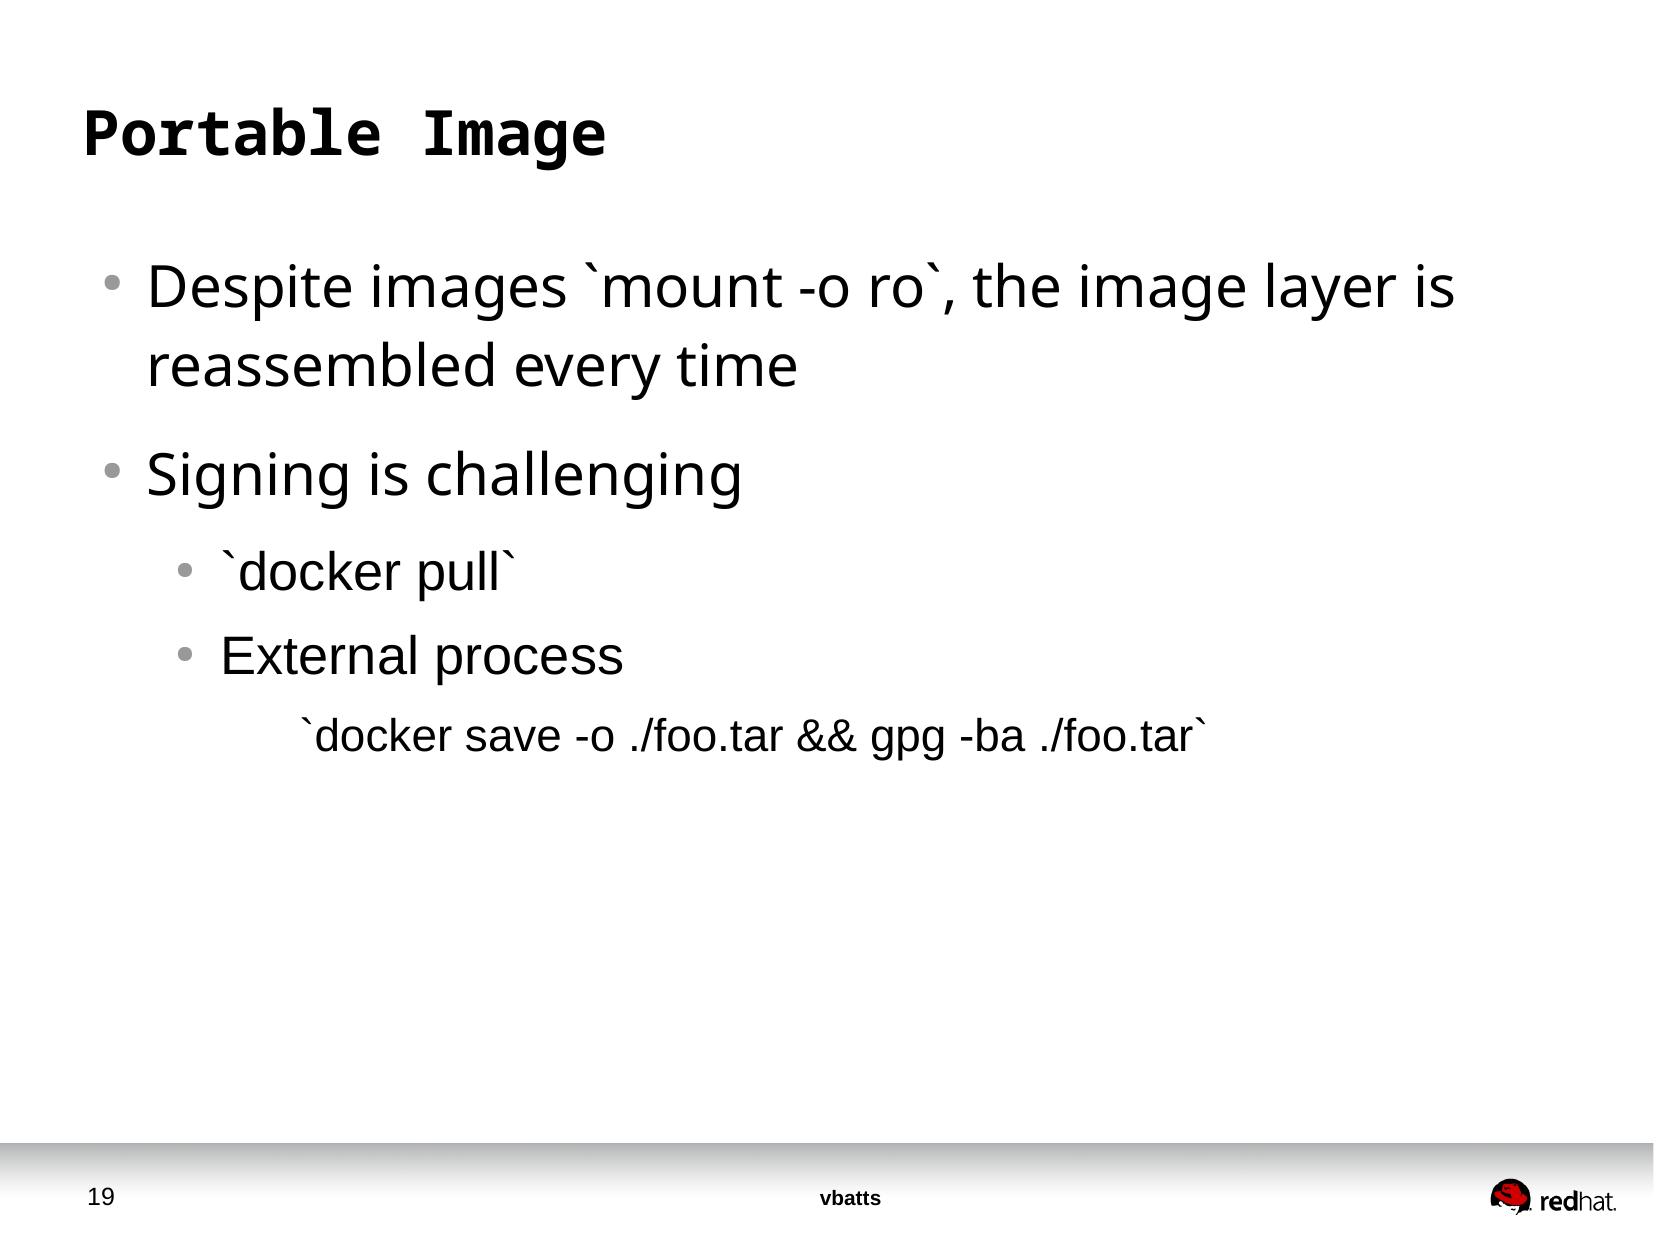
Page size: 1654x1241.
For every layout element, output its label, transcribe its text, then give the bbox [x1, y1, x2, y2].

list Despite images `mount -o ro`, the image layer is reassembled every time Signing is challenging `docker pull` External process `docker save -o ./foo.tar && gpg -ba ./foo.tar` [86, 244, 1576, 1039]
picture [0, 1143, 1654, 1241]
title Portable Image [82, 37, 1571, 226]
